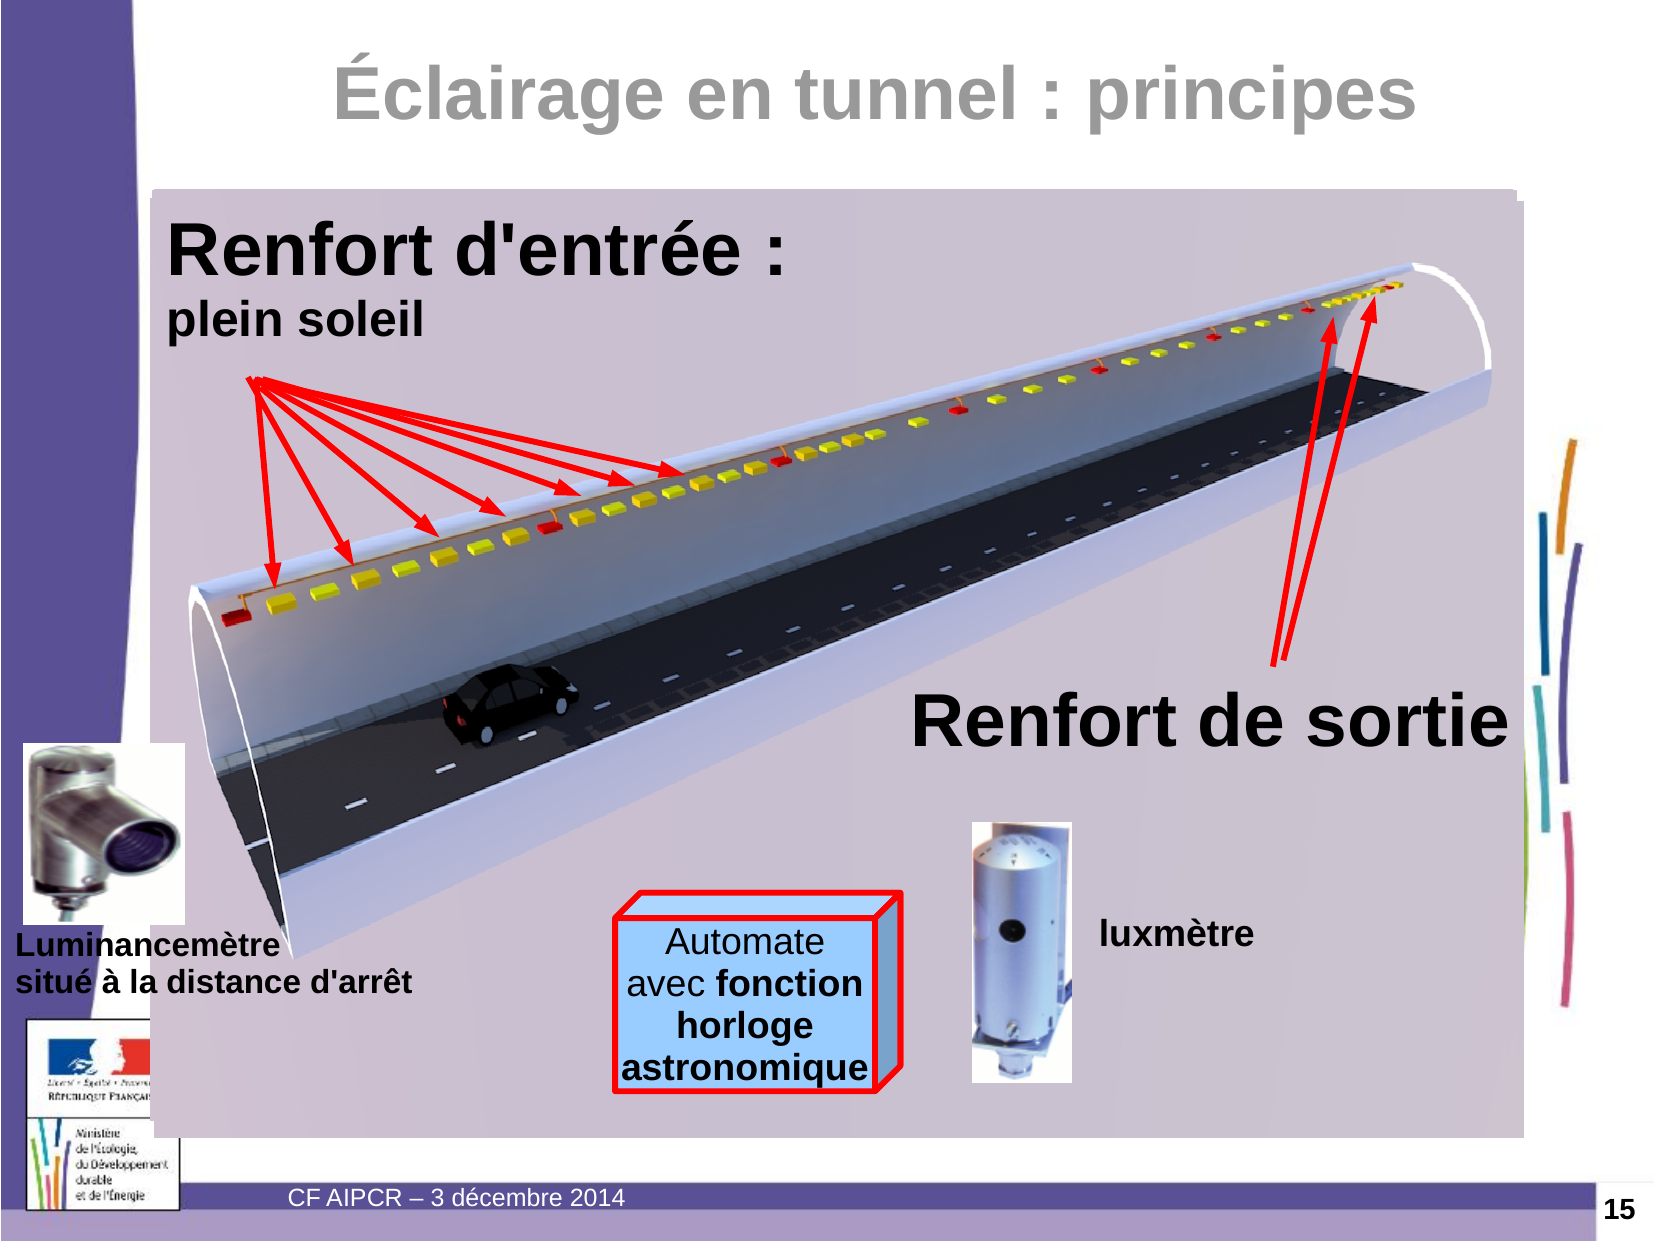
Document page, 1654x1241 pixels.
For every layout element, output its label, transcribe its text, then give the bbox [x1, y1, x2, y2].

text_box Renfort de sortie [895, 670, 1567, 964]
picture [1, 0, 1654, 1241]
text_box Renfort d'entrée : plein soleil [152, 200, 1132, 392]
title Éclairage en tunnel : principes [147, 0, 1605, 190]
text_box Luminancemètre situé à la distance d'arrêt [0, 919, 473, 1063]
text_box Automate avec fonction horloge astronomique [615, 919, 874, 1092]
text_box 2 Éclairage de section courante : nuit [143, 214, 150, 464]
text_box luxmètre [1083, 905, 1288, 964]
